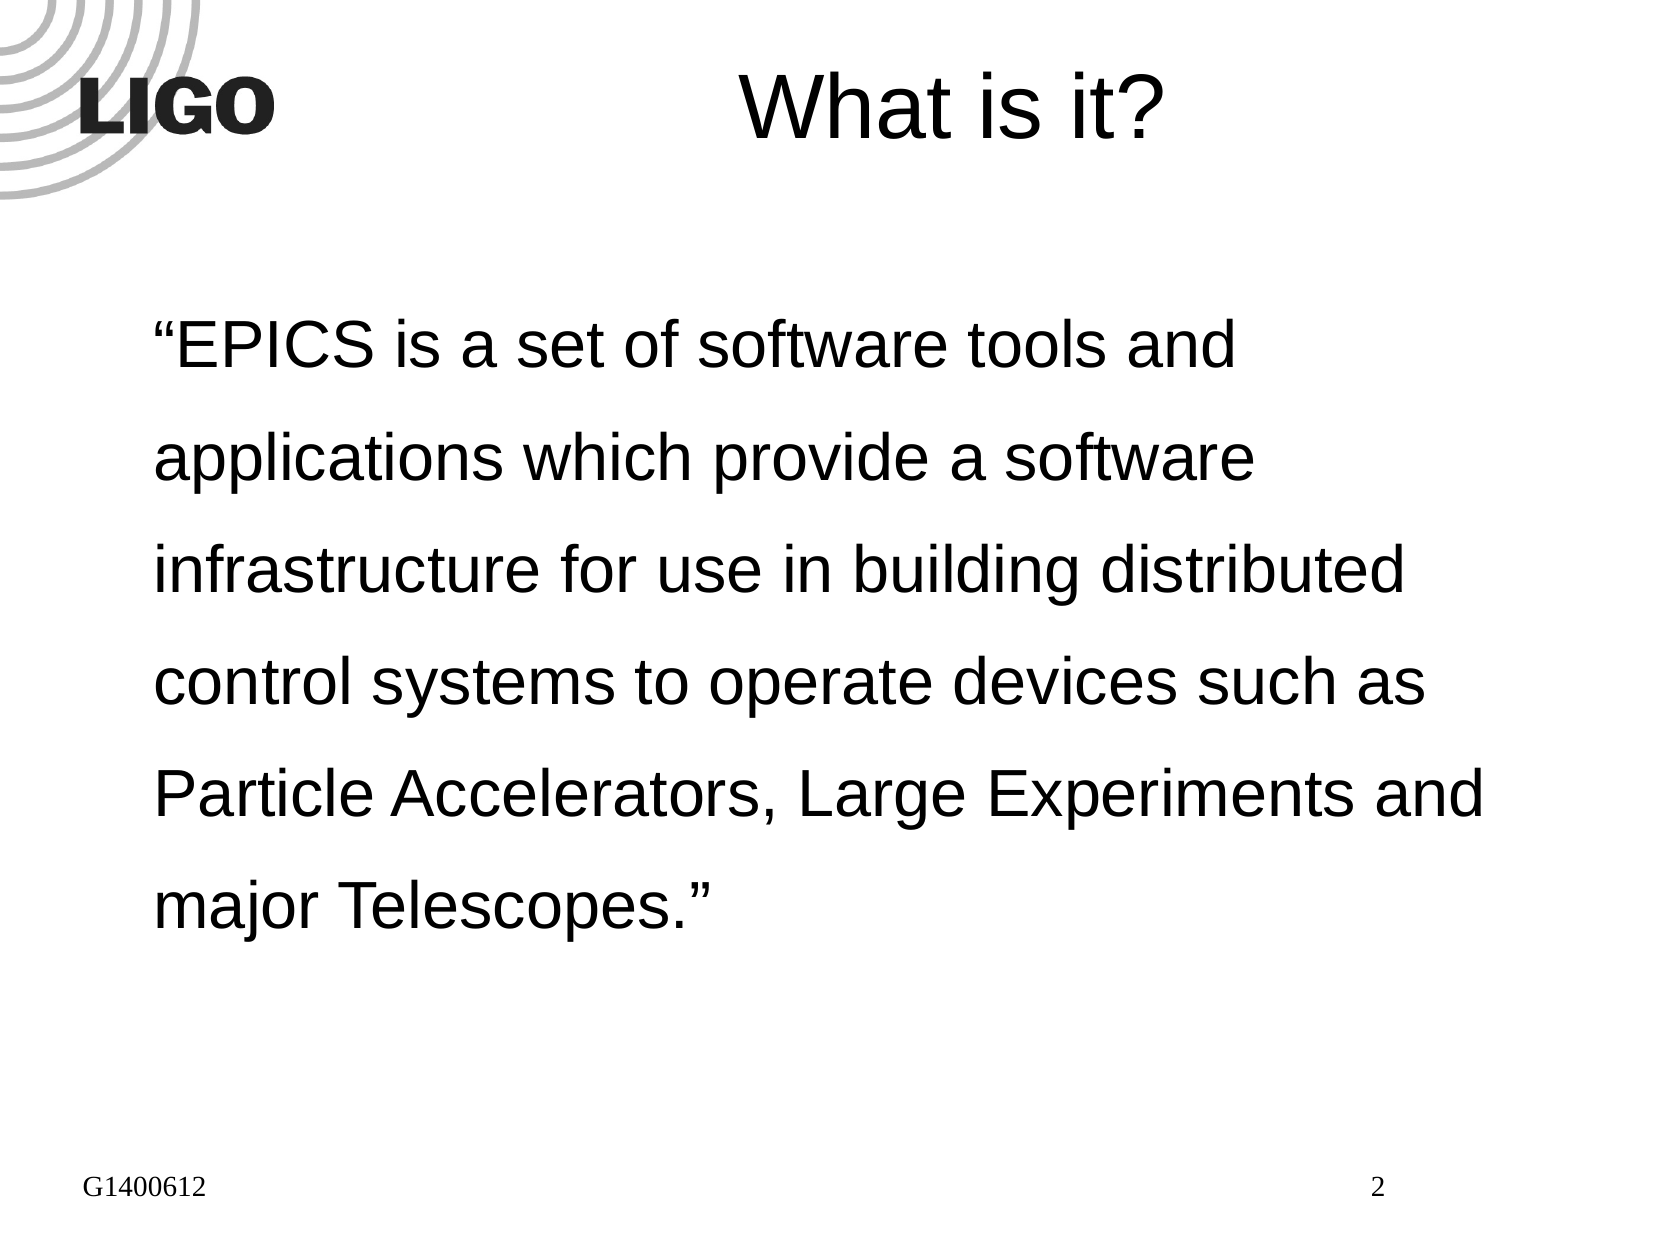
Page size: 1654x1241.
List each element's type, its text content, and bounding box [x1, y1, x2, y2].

picture [0, 0, 274, 200]
list “EPICS is a set of software tools and applications which provide a software infrastructure for use in building distributed control systems to operate devices such as Particle Accelerators, Large Experiments and major Telescopes.” [82, 270, 1538, 990]
title What is it? [315, 2, 1591, 211]
